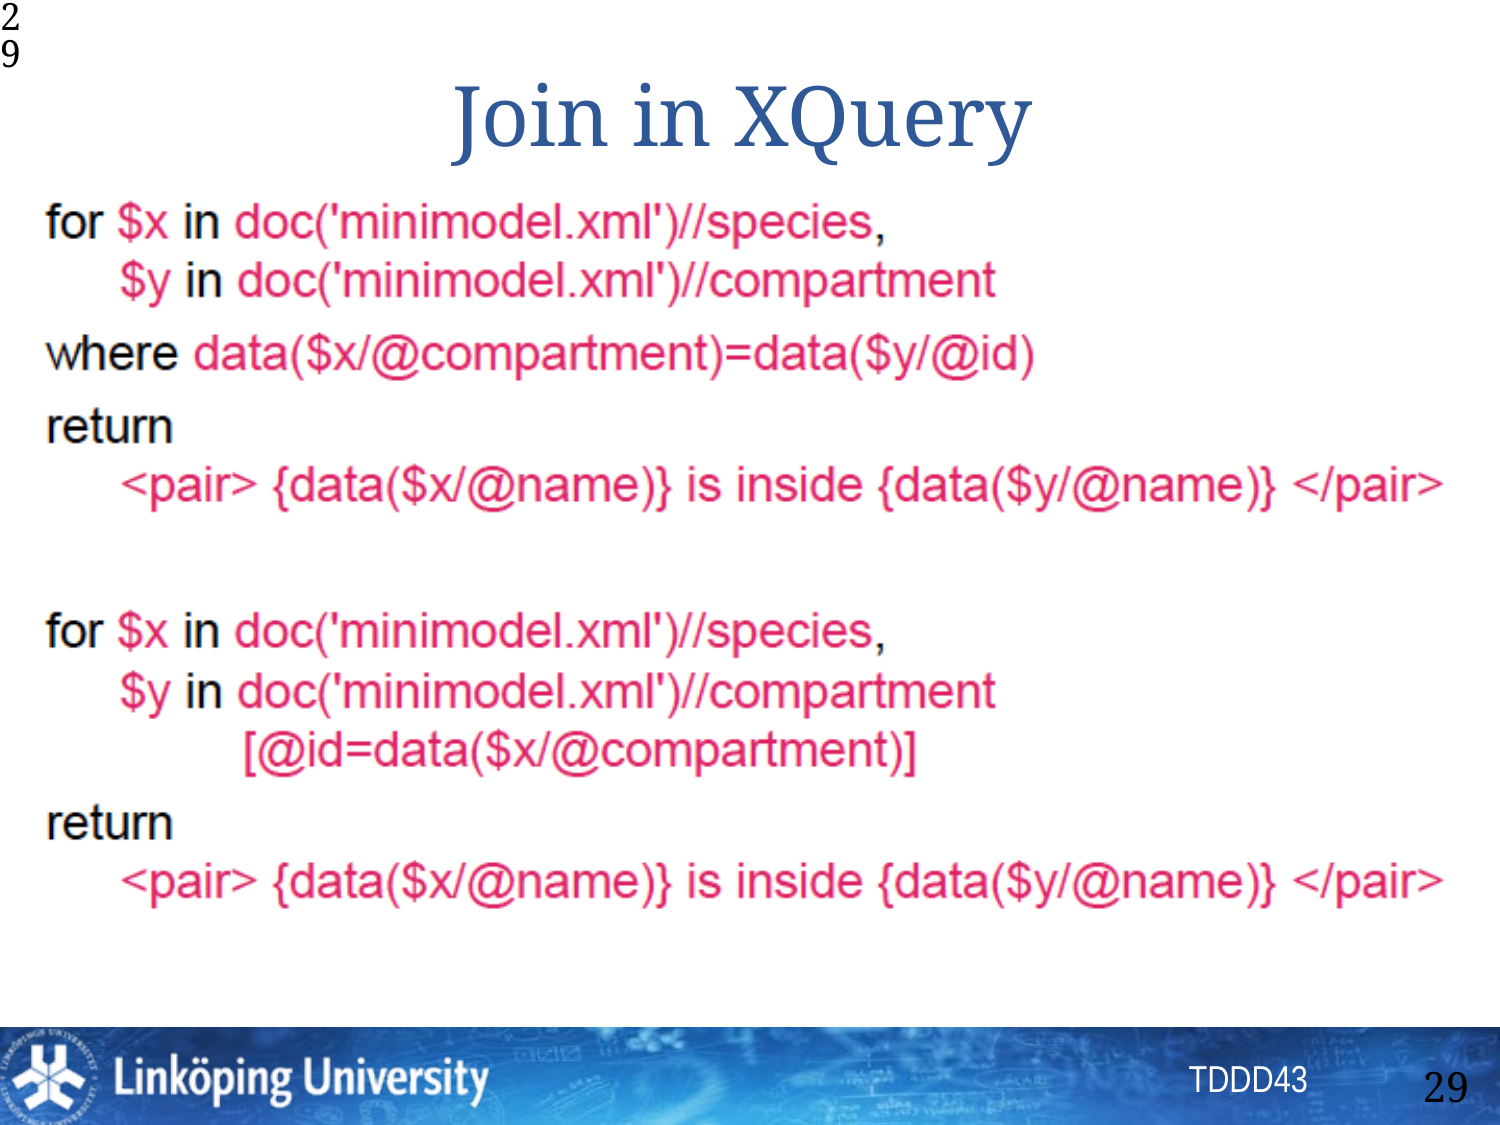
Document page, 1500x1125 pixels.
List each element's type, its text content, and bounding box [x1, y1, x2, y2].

text_box <number> [1407, 1053, 1500, 1114]
picture [27, 189, 1473, 934]
picture [0, 1027, 1500, 1125]
title Join in XQuery [67, 30, 1418, 171]
